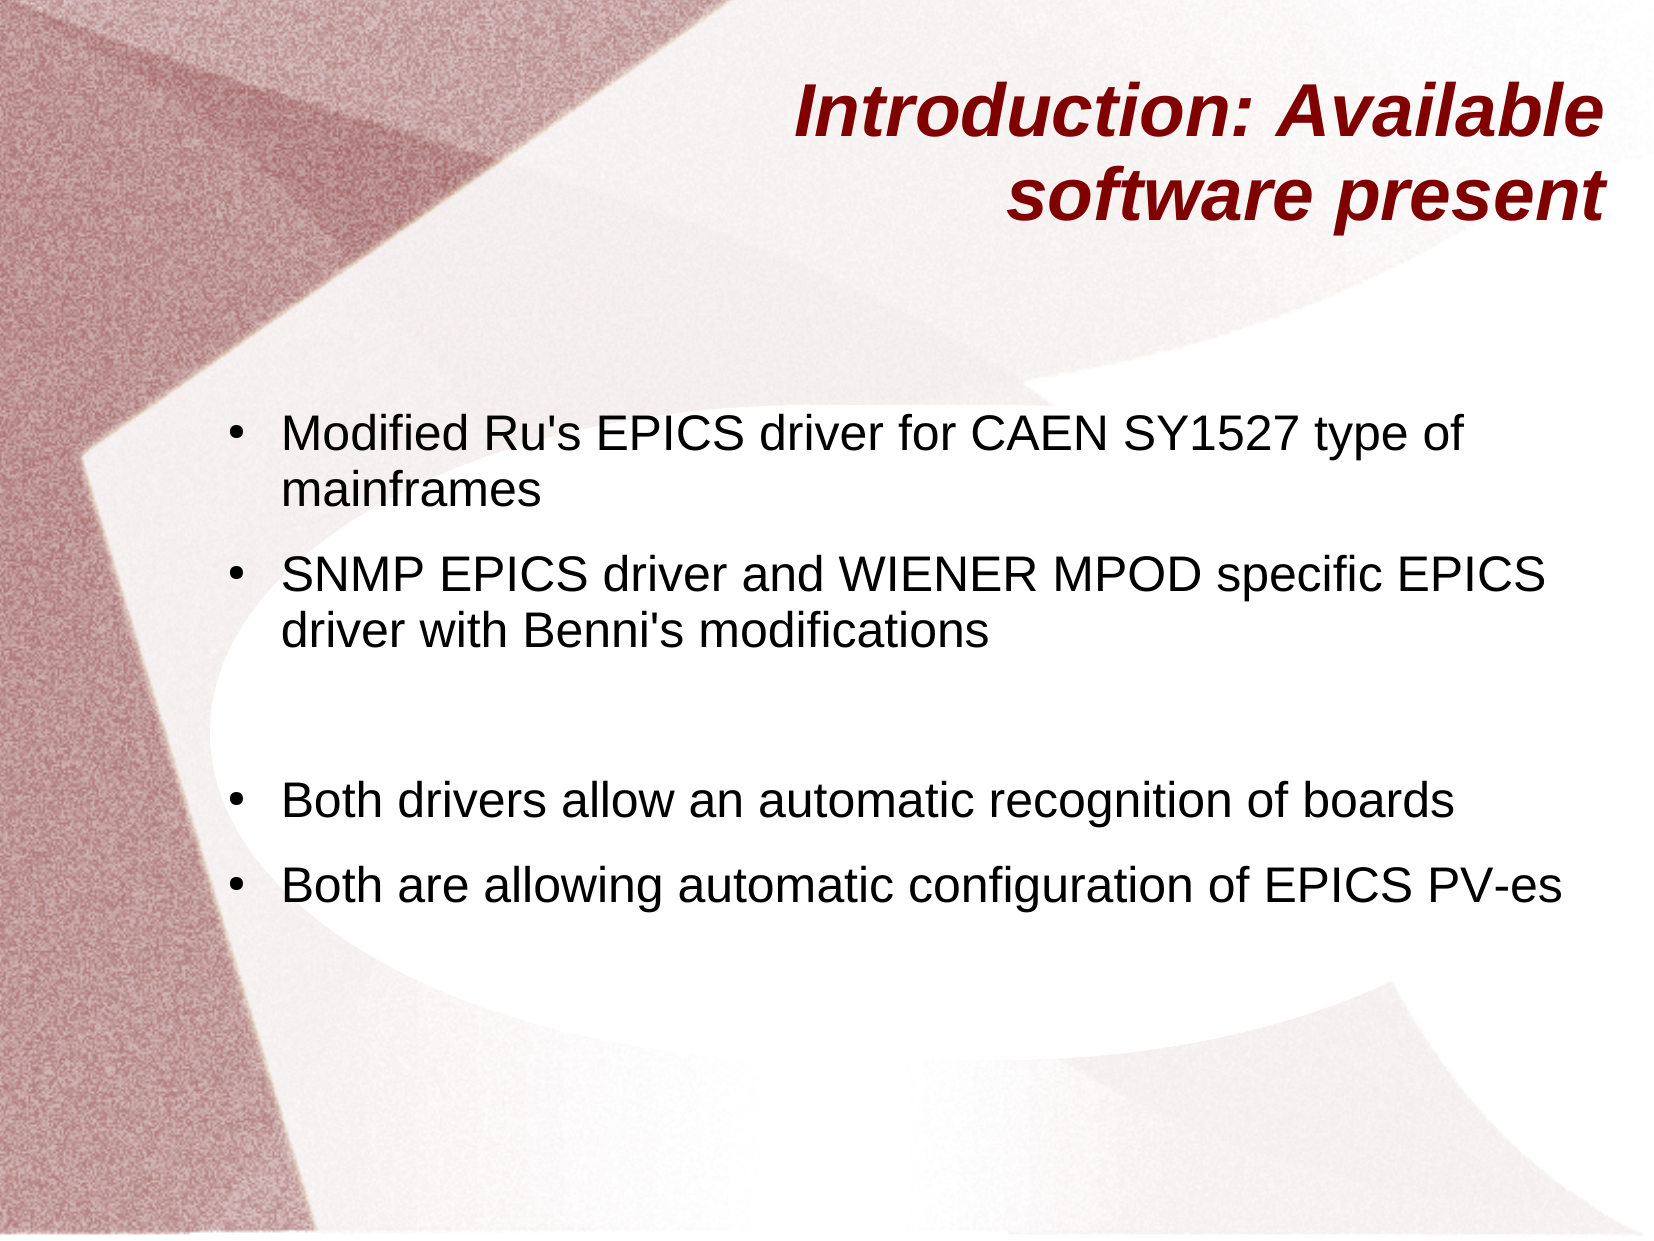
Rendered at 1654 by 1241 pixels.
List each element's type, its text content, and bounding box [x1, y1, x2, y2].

list Modified Ru's EPICS driver for CAEN SY1527 type of mainframes SNMP EPICS driver and WIENER MPOD specific EPICS driver with Benni's modifications Both drivers allow an automatic recognition of boards Both are allowing automatic configuration of EPICS PV-es [210, 405, 1601, 1061]
title Introduction: Available software present [596, 49, 1607, 257]
picture [0, 0, 1654, 1241]
